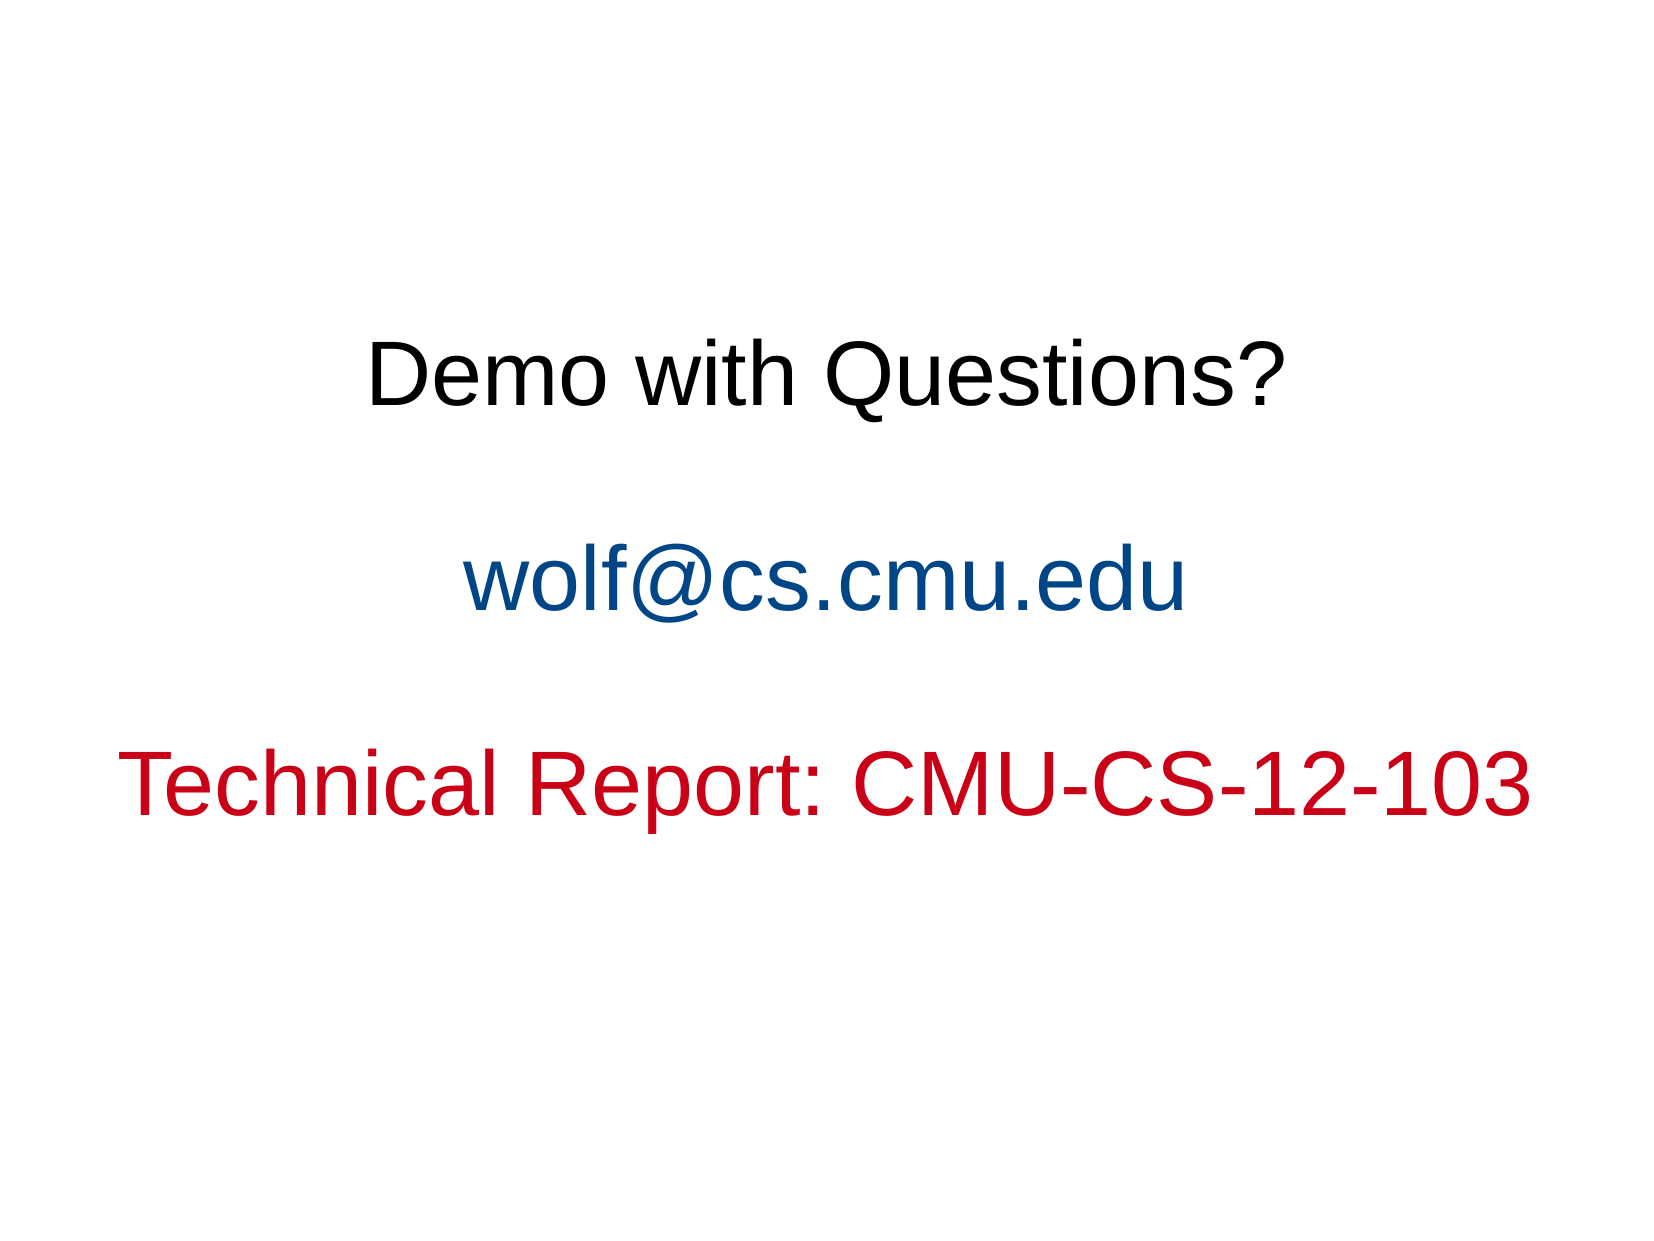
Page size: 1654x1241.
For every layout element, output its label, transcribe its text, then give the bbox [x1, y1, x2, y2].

subtitle Demo with Questions? wolf@cs.cmu.edu Technical Report: CMU-CS-12-103 [82, 49, 1571, 1109]
